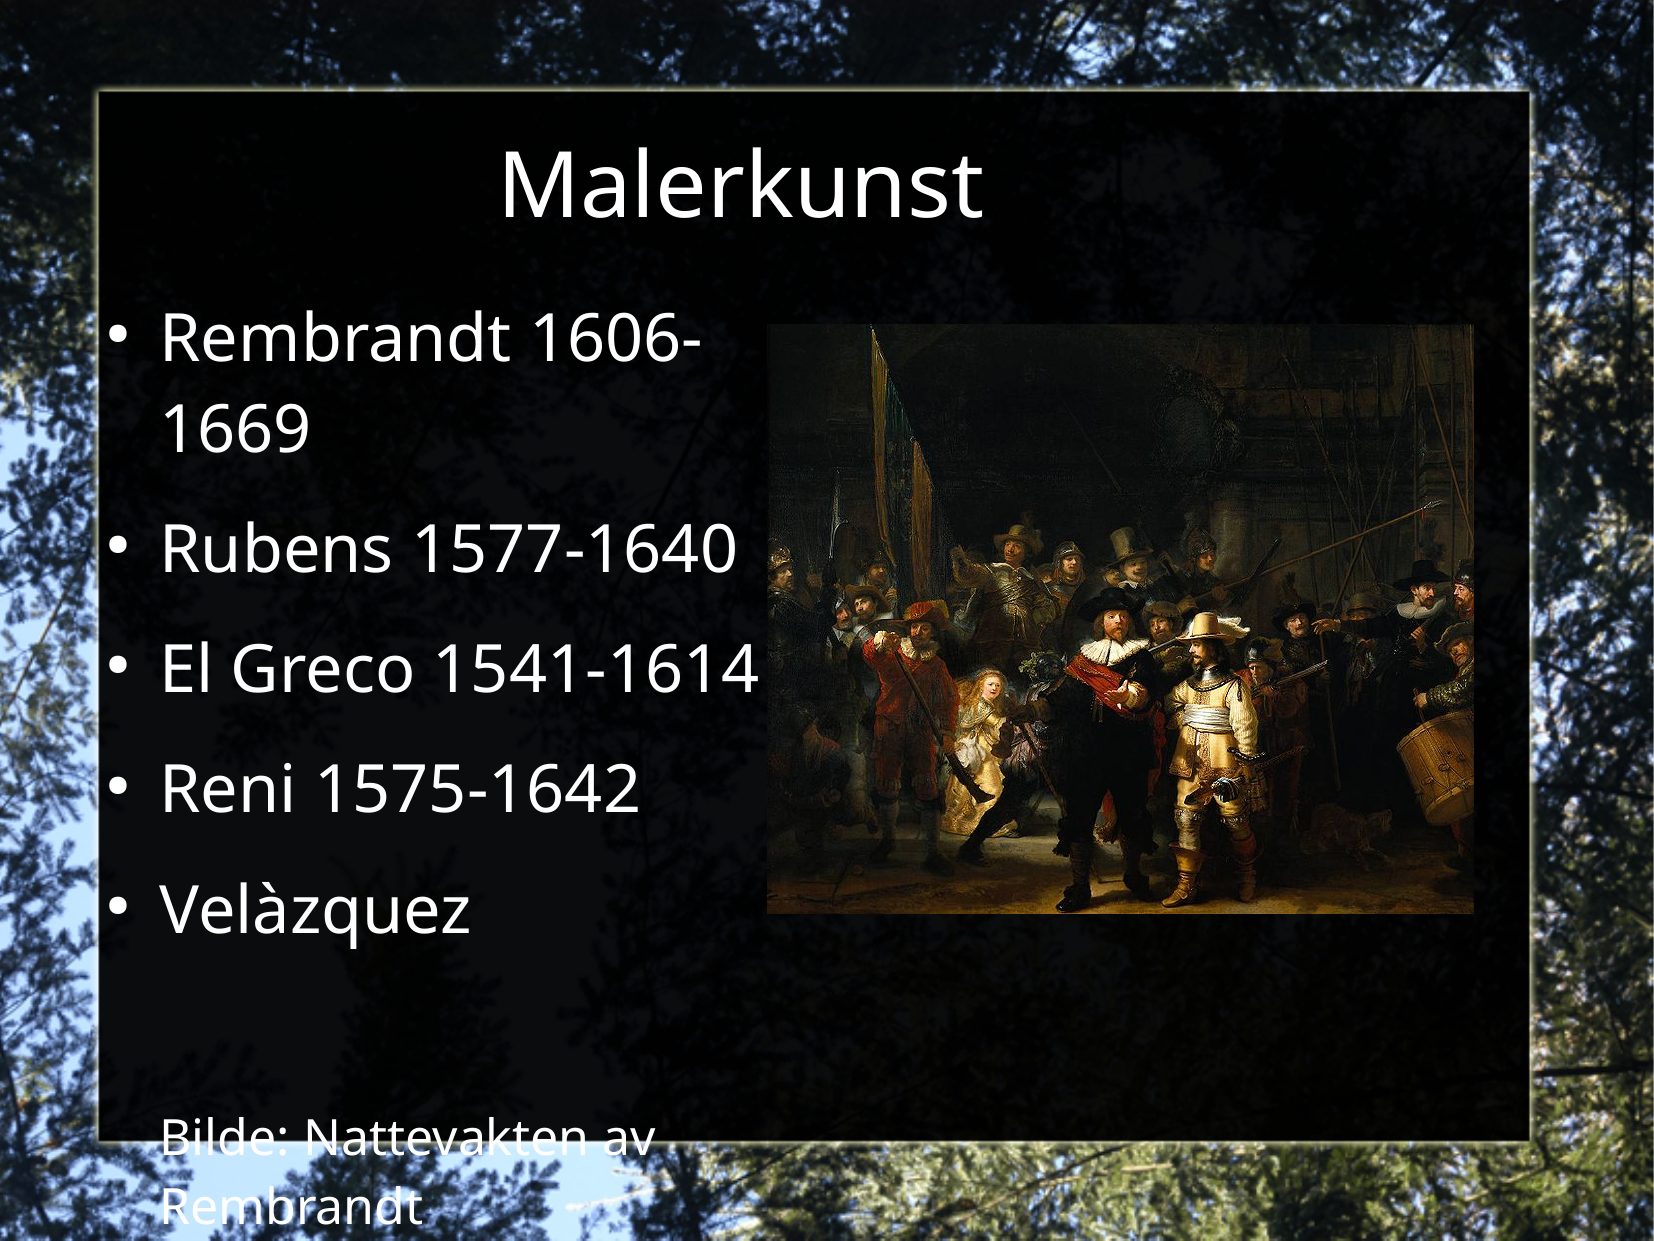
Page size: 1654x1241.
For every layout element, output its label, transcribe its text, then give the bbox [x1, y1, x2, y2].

list Rembrandt 1606-1669 Rubens 1577-1640 El Greco 1541-1614 Reni 1575-1642 Velàzquez Bilde: Nattevakten av Rembrandt [88, 290, 795, 1108]
picture [0, 0, 1654, 1241]
title Malerkunst [29, 97, 1477, 266]
